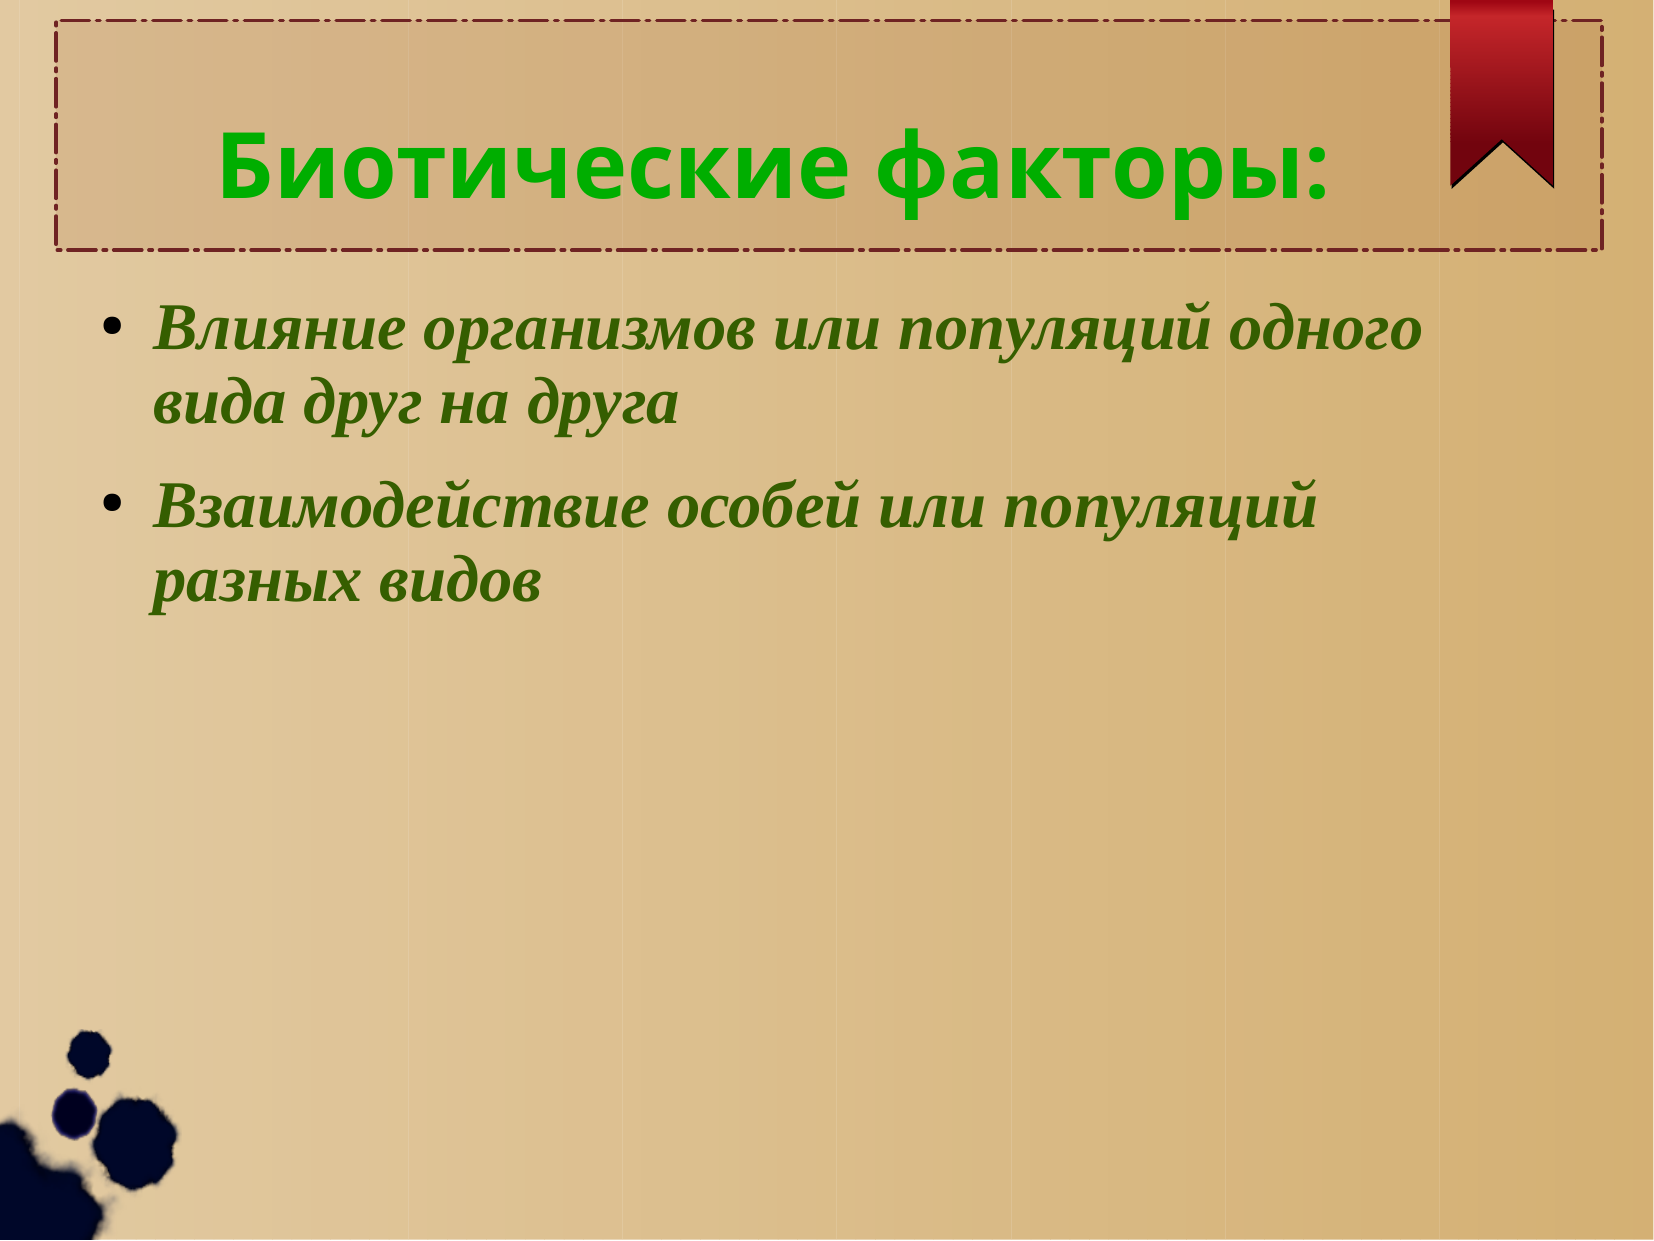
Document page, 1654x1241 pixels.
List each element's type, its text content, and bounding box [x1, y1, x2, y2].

list Влияние организмов или популяций одного вида друг на друга Взаимодействие особей или популяций разных видов [82, 290, 1538, 1010]
title Биотические факторы: [88, 59, 1459, 267]
